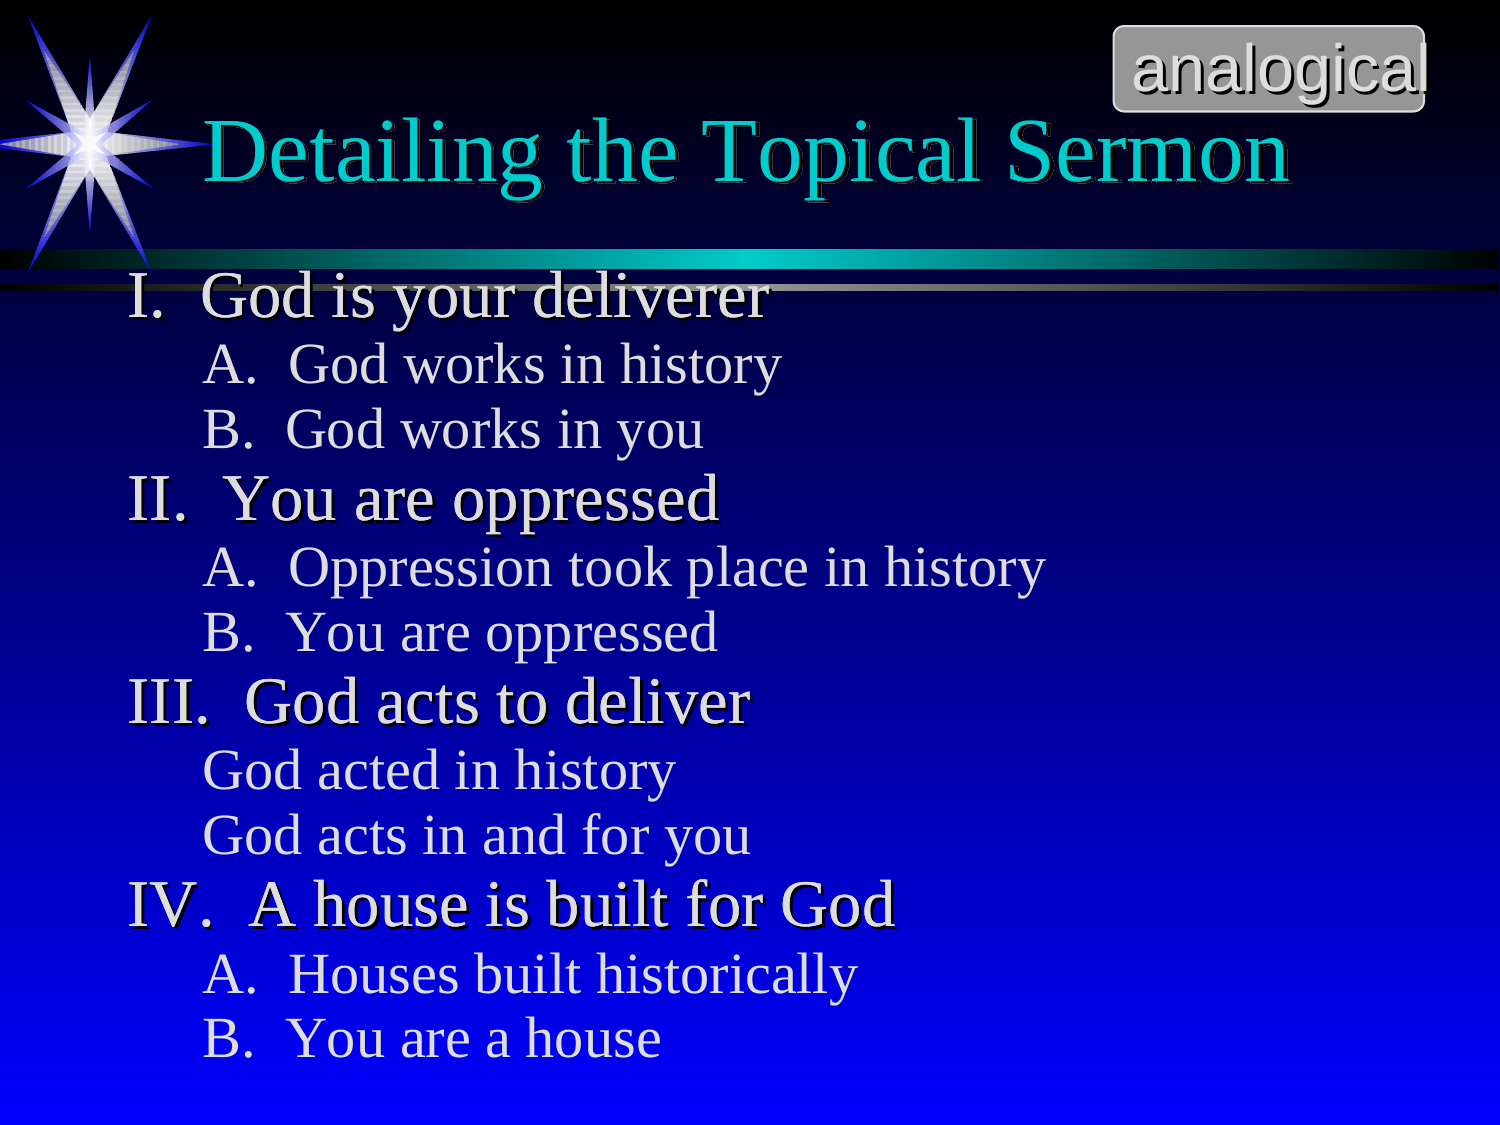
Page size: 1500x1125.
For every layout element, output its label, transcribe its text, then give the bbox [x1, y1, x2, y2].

title Detailing the Topical Sermon [187, 56, 1463, 244]
text_box I. God is your deliverer A. God works in history B. God works in you II. You are oppressed A. Oppression took place in history B. You are oppressed III. God acts to deliver God acted in history God acts in and for you IV. A house is built for God A. Houses built historically B. You are a house [112, 249, 1388, 925]
list I. God is your deliverer II. You are oppressed III. God acts to deliver IV. A house is built for God [112, 925, 1388, 1078]
text_box analogical [1113, 26, 1424, 112]
